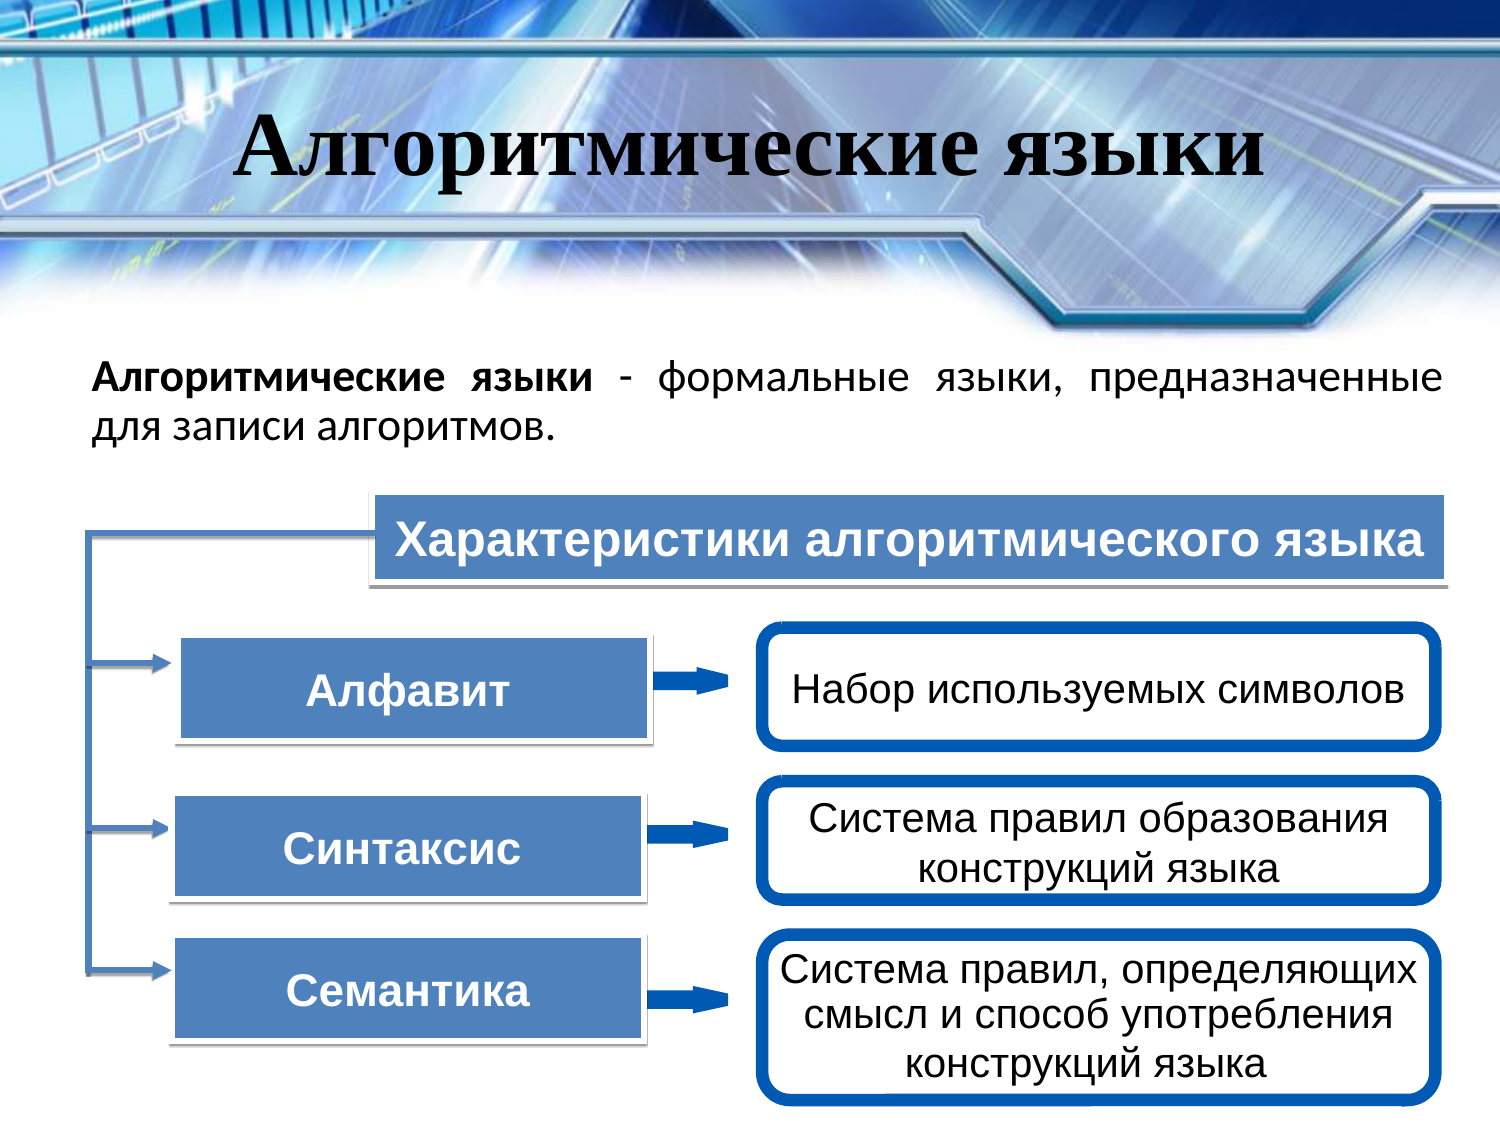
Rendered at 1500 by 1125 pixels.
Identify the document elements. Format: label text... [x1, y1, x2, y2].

text_box Алфавит [177, 634, 651, 742]
text_box Семантика [171, 934, 644, 1041]
text_box Синтаксис [171, 792, 644, 900]
title Алгоритмические языки [75, 45, 1426, 233]
text_box Характеристики алгоритмического языка [372, 491, 1447, 582]
text_box Система правил, определяющих смысл и способ употребления конструкций языка [762, 934, 1436, 1101]
text_box Набор используемых символов [762, 627, 1436, 746]
text_box Система правил образования конструкций языка [762, 781, 1436, 900]
text_box Алгоритмические языки - формальные языки, предназначенные для записи алгоритмов. [76, 343, 1459, 459]
picture [0, 0, 1500, 1125]
